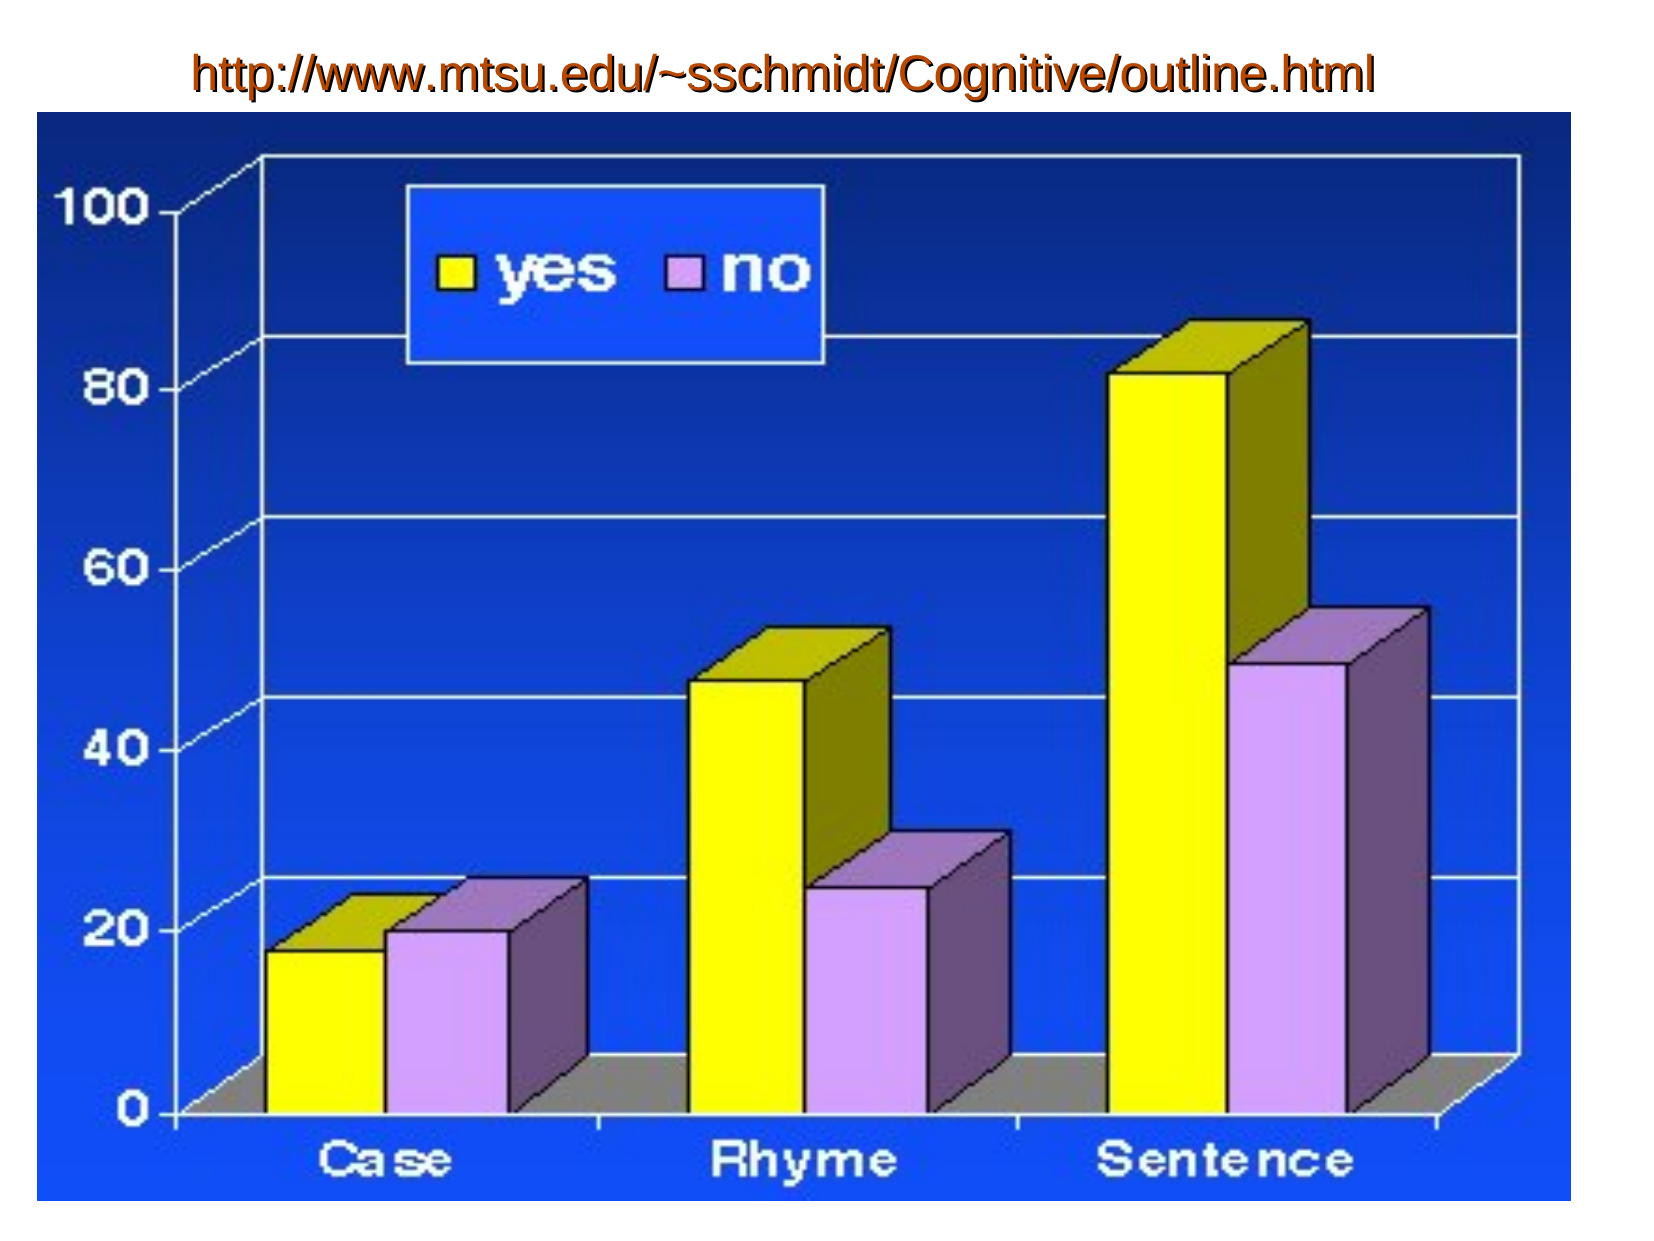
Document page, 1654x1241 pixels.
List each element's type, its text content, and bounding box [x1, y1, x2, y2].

text_box http://www.mtsu.edu/~sschmidt/Cognitive/outline.html [190, 37, 1575, 113]
picture [0, 0, 1654, 1241]
